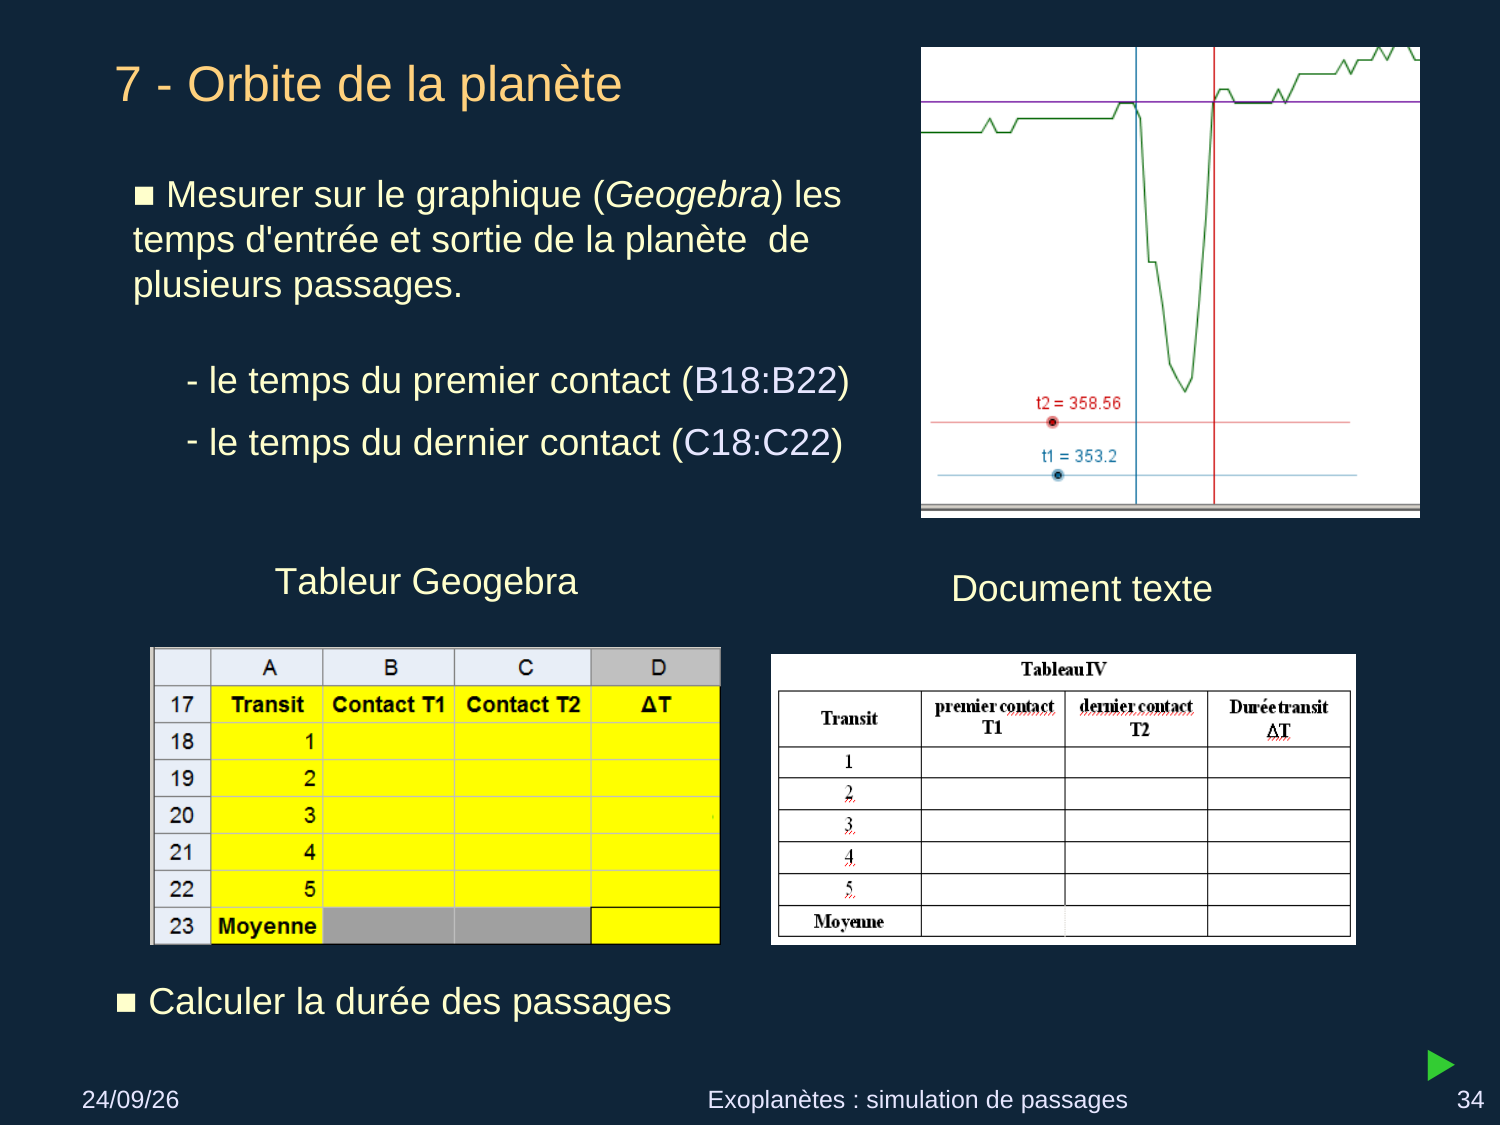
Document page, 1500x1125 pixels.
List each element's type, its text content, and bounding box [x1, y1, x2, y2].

text_box ■ Mesurer sur le graphique (Geogebra) les temps d'entrée et sortie de la planète de plusieurs passages. [118, 161, 910, 313]
picture [771, 654, 1356, 945]
text_box Tableur Geogebra [259, 549, 590, 610]
chart [921, 47, 1420, 518]
picture [150, 647, 721, 946]
text_box - le temps du premier contact (B18:B22) le temps du dernier contact (C18:C22) [171, 348, 898, 471]
text_box 7 - Orbite de la planète [100, 44, 639, 120]
text_box Document texte [936, 556, 1229, 617]
text_box  [1409, 1034, 1475, 1096]
text_box ■ Calculer la durée des passages [100, 968, 687, 1030]
